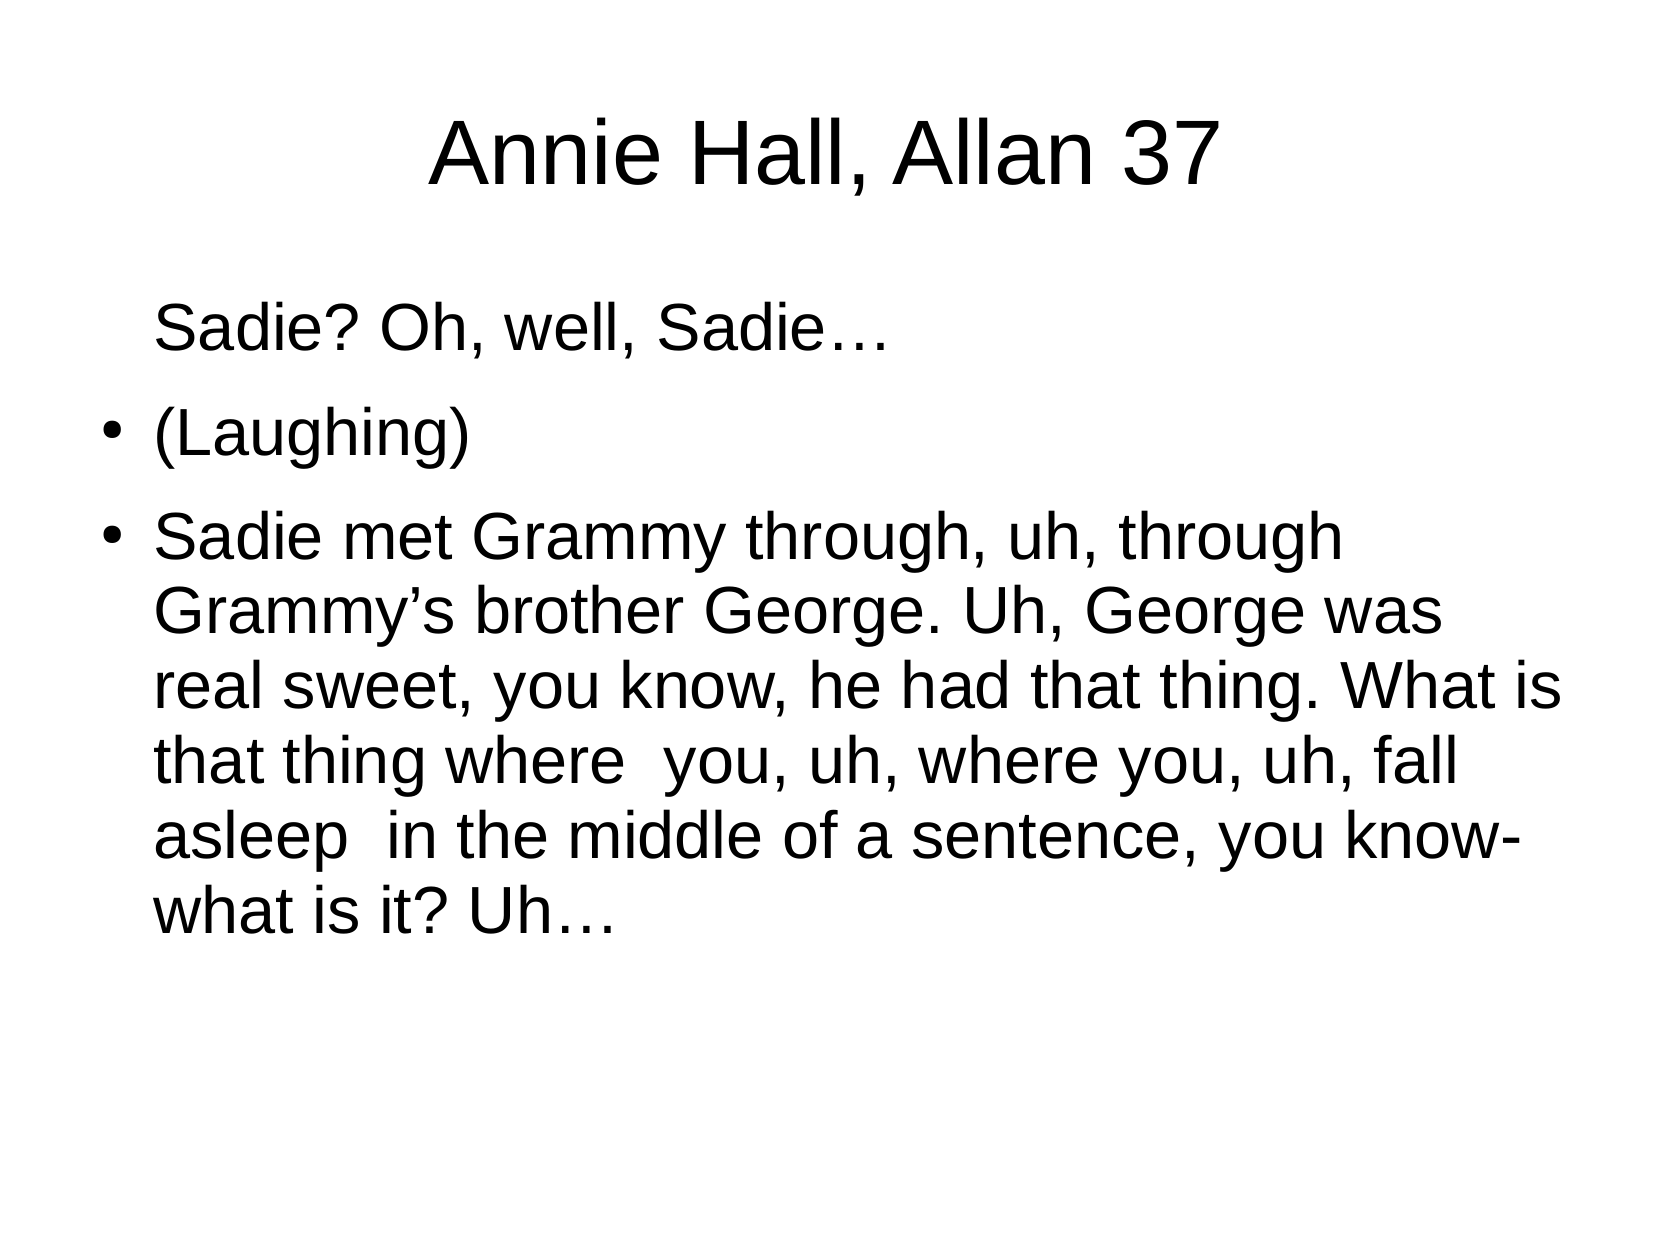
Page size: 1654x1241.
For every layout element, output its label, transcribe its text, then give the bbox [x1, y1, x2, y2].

title Annie Hall, Allan 37 [82, 49, 1571, 257]
list Sadie? Oh, well, Sadie… (Laughing) Sadie met Grammy through, uh, through Grammy’s brother George. Uh, George was real sweet, you know, he had that thing. What is that thing where you, uh, where you, uh, fall asleep in the middle of a sentence, you know-what is it? Uh… [82, 290, 1571, 1010]
